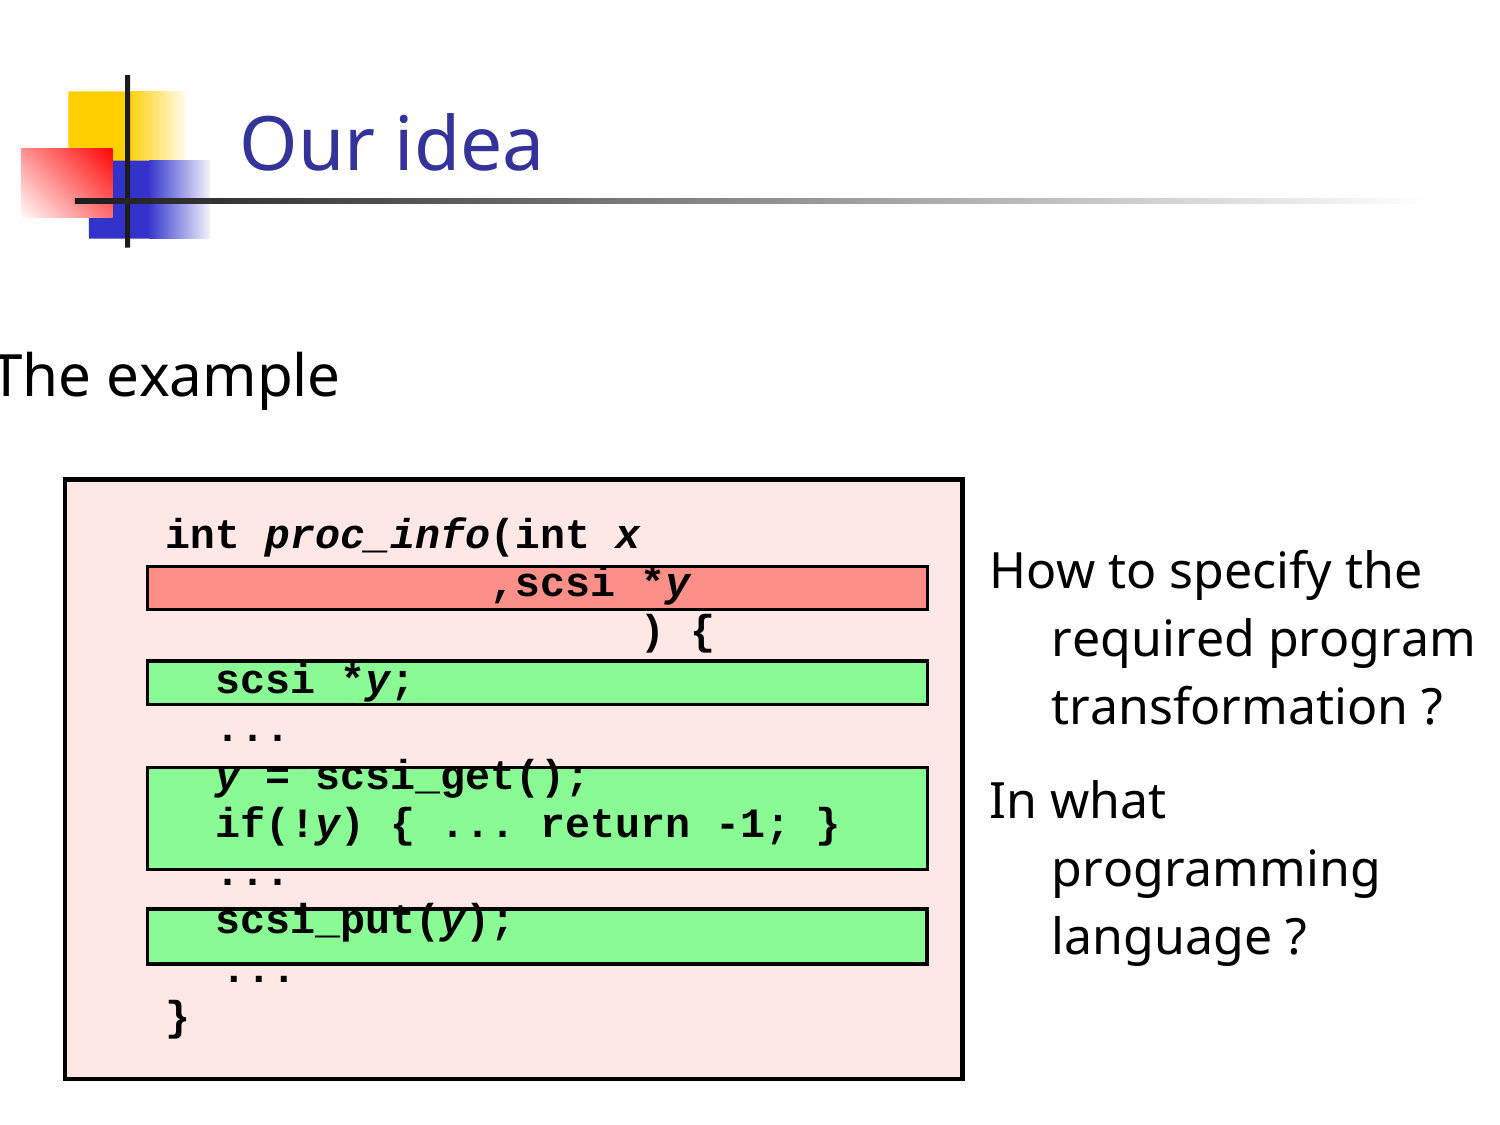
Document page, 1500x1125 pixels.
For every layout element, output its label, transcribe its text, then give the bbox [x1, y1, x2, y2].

text_box How to specify the required program transformation ? In what programming language ? [974, 527, 1500, 978]
text_box The example [0, 326, 481, 421]
list int proc_info(int x ,scsi *y ) { scsi *y; ... y = scsi_get(); if(!y) { ... return -1; } ... scsi_put(y); ... } [100, 510, 880, 1125]
title Our idea [224, 12, 1500, 200]
text_box [64, 479, 963, 1080]
